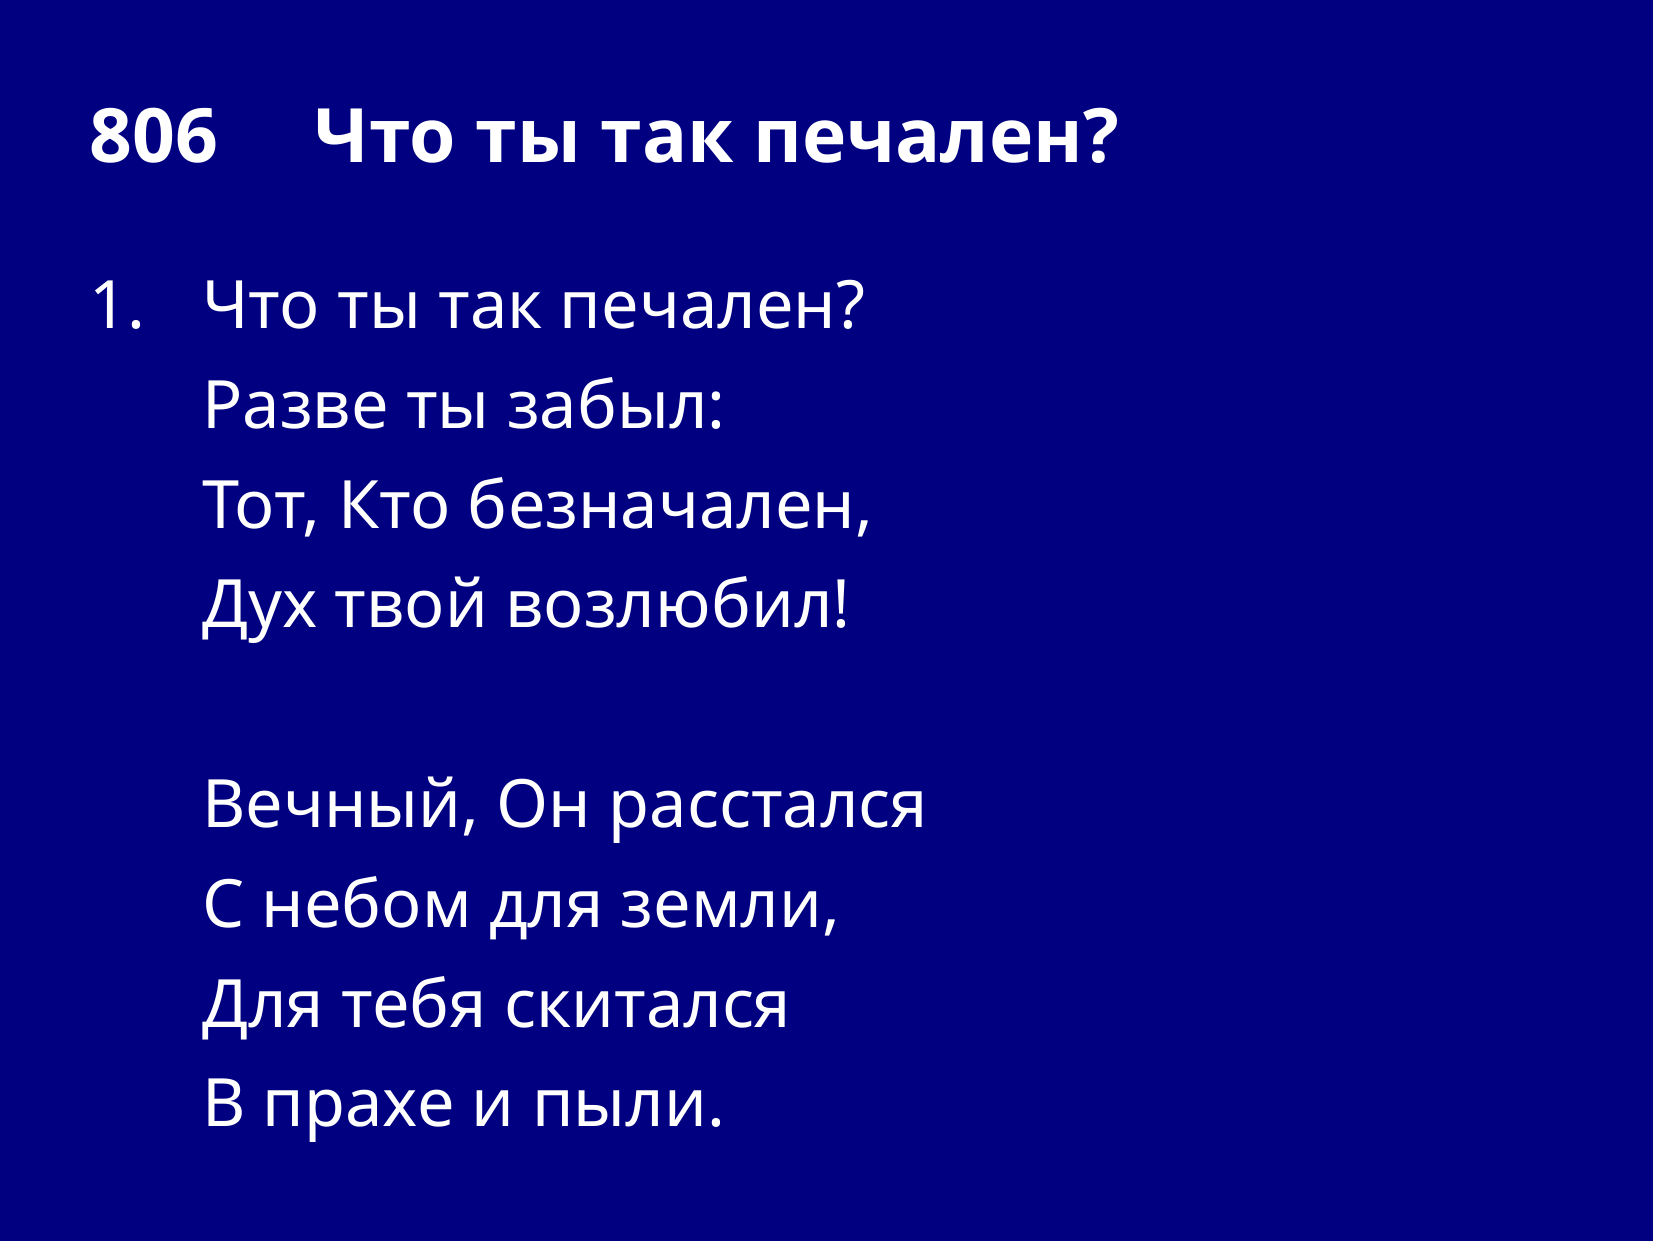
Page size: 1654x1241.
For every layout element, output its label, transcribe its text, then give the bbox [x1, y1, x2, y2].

text_box 806 Что ты так печален? [75, 75, 1576, 188]
text_box 1. Что ты так печален? Разве ты забыл: Тот, Кто безначален, Дух твой возлюбил! Вечный, Он расстался С небом для земли, Для тебя скитался В прахе и пыли. [75, 188, 1576, 1163]
